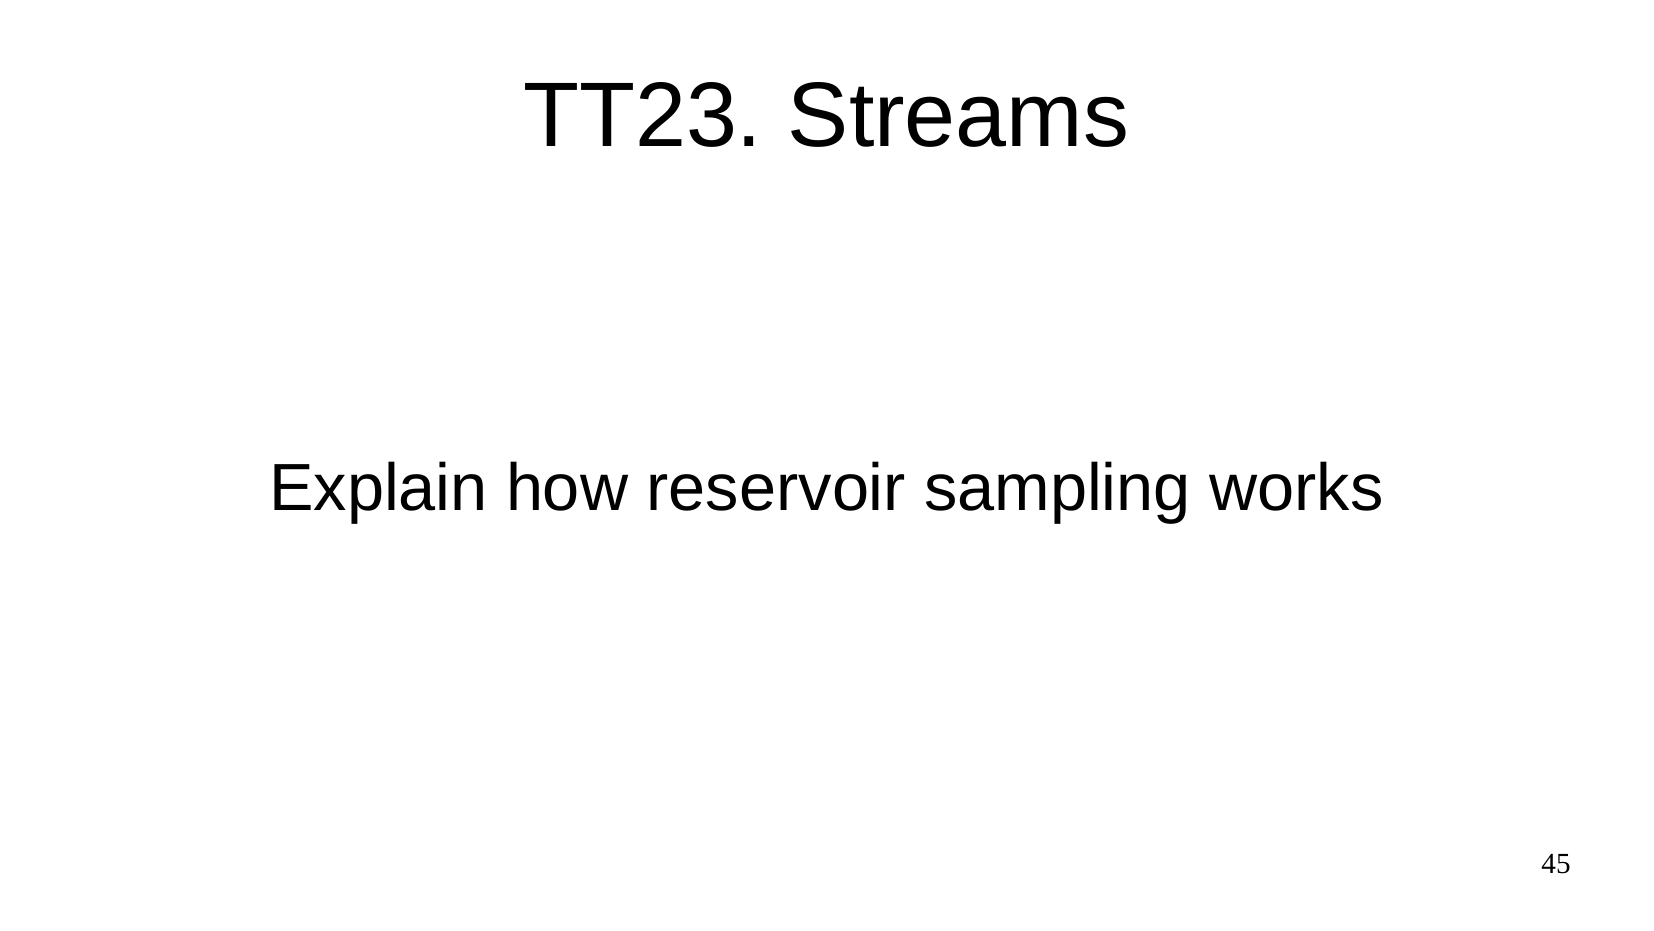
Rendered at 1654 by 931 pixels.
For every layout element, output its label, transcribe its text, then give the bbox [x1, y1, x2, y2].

subtitle Explain how reservoir sampling works [82, 188, 1571, 787]
title TT23. Streams [82, 37, 1571, 188]
